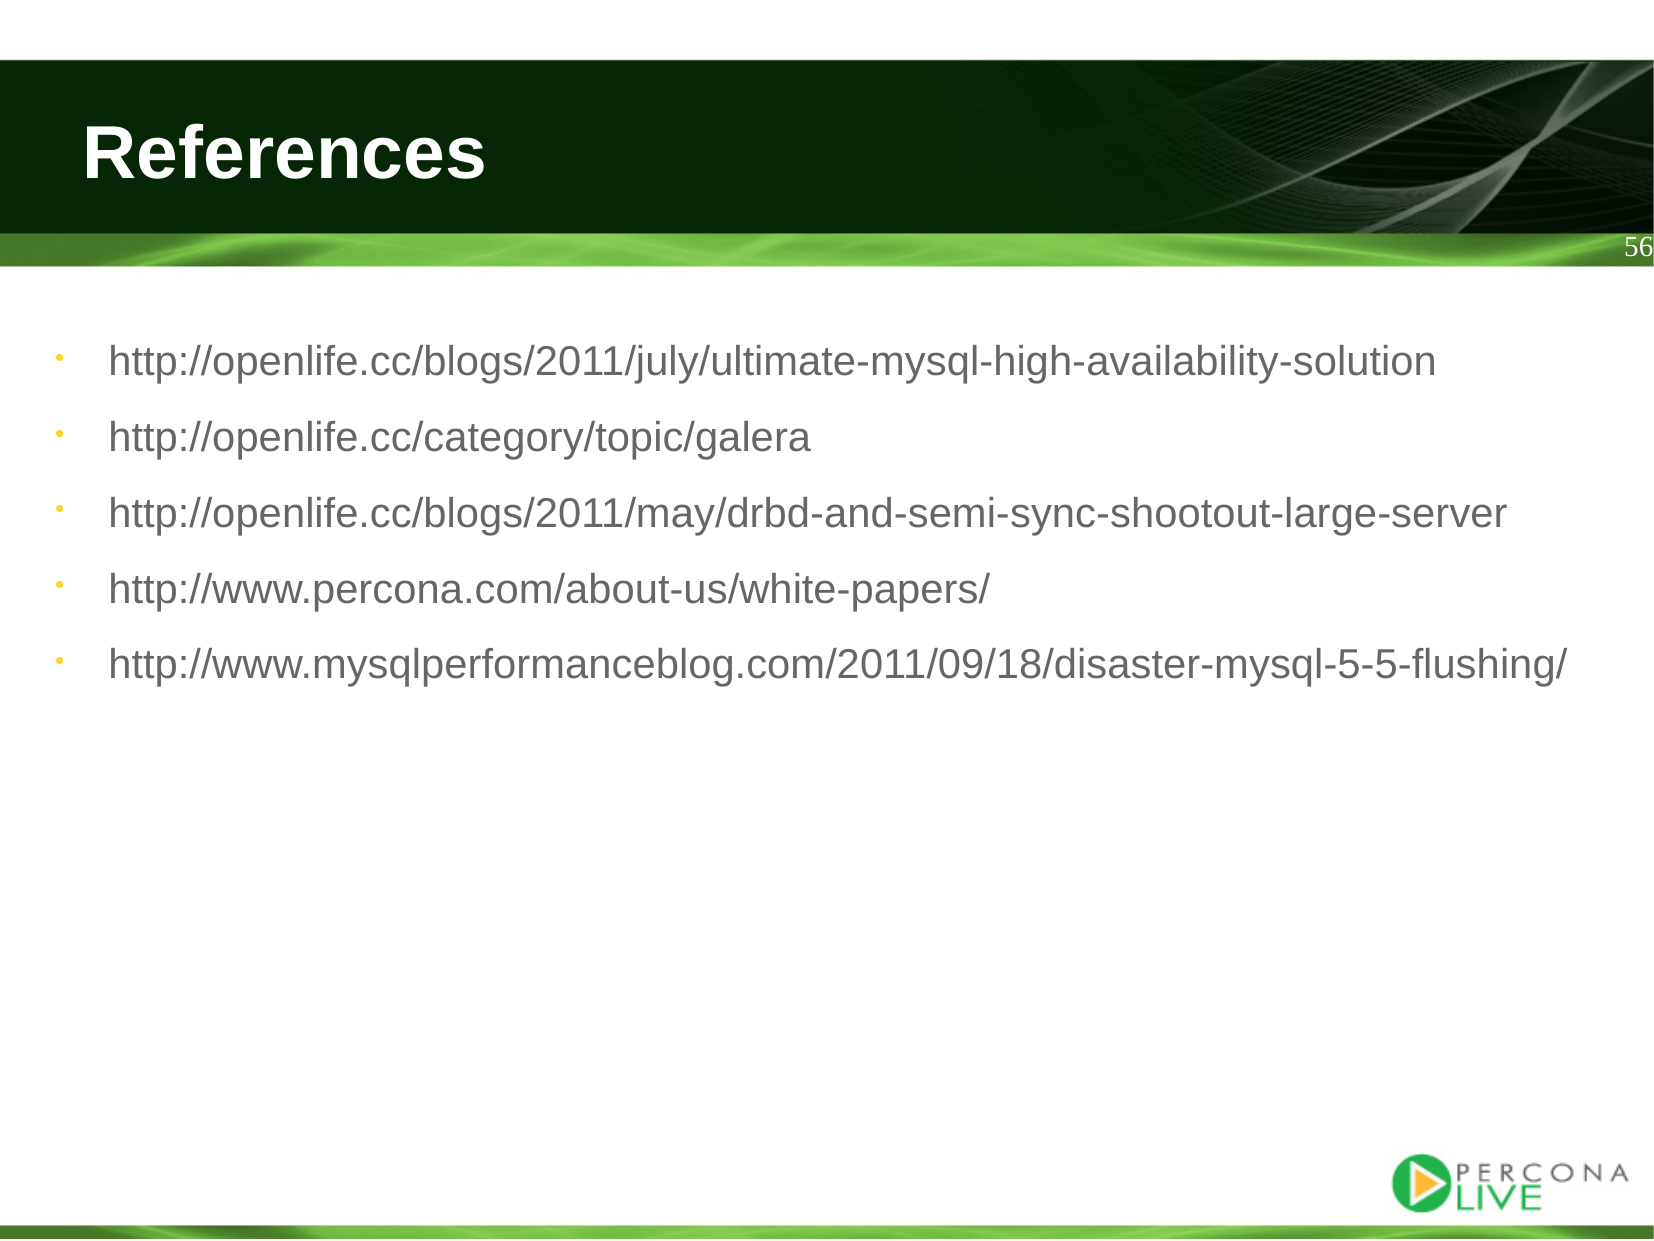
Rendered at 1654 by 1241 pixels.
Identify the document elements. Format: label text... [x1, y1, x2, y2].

picture [0, 1, 1654, 1239]
list http://openlife.cc/blogs/2011/july/ultimate-mysql-high-availability-solution http://openlife.cc/category/topic/galera http://openlife.cc/blogs/2011/may/drbd-and-semi-sync-shootout-large-server http://www.percona.com/about-us/white-papers/ http://www.mysqlperformanceblog.com/2011/09/18/disaster-mysql-5-5-flushing/ [37, 337, 1613, 1207]
title References [82, 49, 1571, 257]
